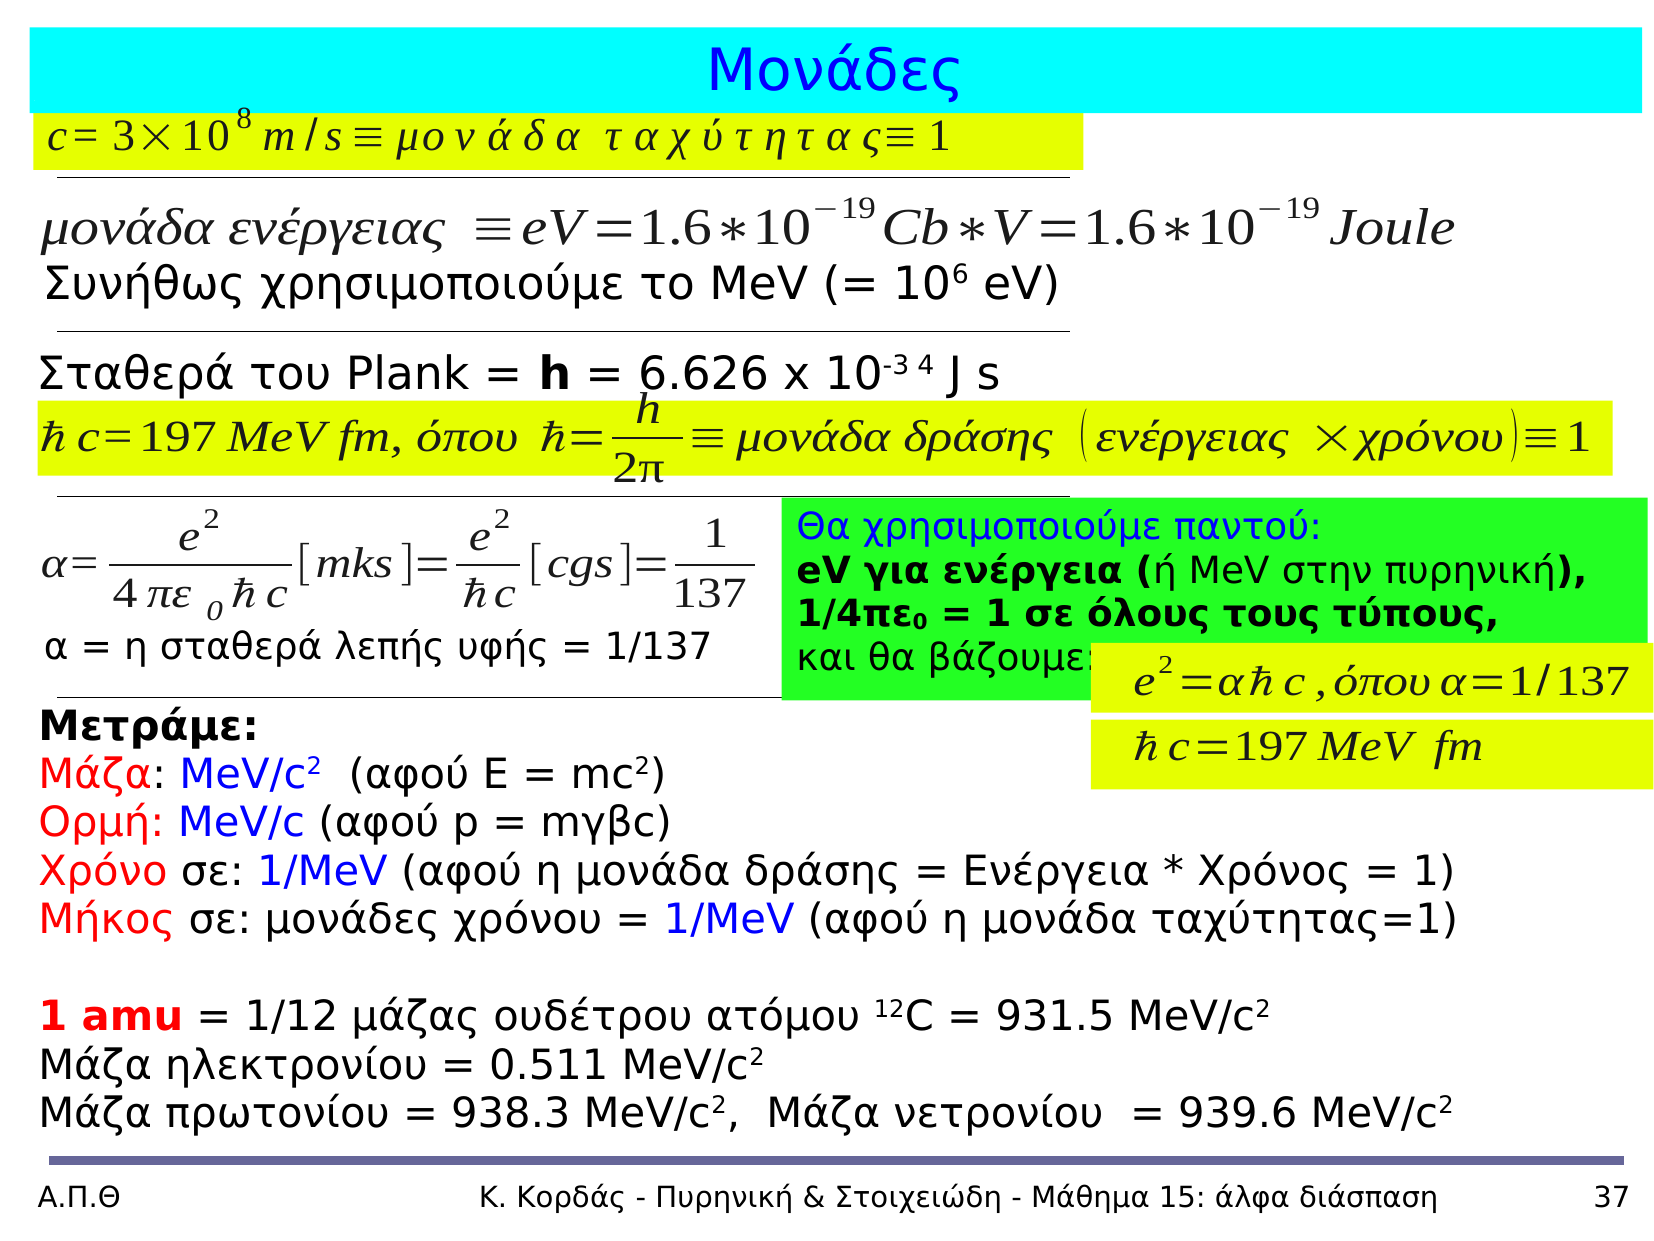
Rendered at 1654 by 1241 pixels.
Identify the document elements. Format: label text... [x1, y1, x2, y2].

text_box [1090, 642, 1654, 713]
title Μονάδες [29, 27, 1643, 114]
text_box Σταθερά του Plank = h = 6.626 x 10-3 4 J s [21, 339, 1016, 410]
chart [28, 501, 776, 629]
chart [1120, 649, 1647, 708]
text_box [1090, 719, 1654, 790]
text_box α = η σταθερά λεπής υφής = 1/137 [29, 617, 753, 677]
text_box [1609, 400, 1613, 476]
text_box Συνήθως χρησιμοποιούμε το MeV (= 106 eV) [27, 249, 1453, 319]
text_box Θα χρησιμοποιούμε παντού: eV για ενέργεια (ή MeV στην πυρηνική), 1/4πε0 = 1 σε όλους τους τύπους, και θα βάζουμε: [781, 497, 1648, 701]
text_box [983, 114, 1084, 170]
chart [1120, 720, 1502, 773]
chart [34, 100, 983, 173]
text_box Μετράμε: Μάζα: MeV/c2 (αφού Ε = mc2) Ορμή: MeV/c (αφού p = mγβc) Χρόνο σε: 1/MeV (αφού η μονάδα δράσης = Ενέργεια * Xρόνος = 1) Μήκος σε: μονάδες χρόνου = 1/MeV (αφού η μονάδα ταχύτητας=1) 1 amu = 1/12 μάζας ουδέτρου ατόμου 12C = 931.5 MeV/c2 Mάζα ηλεκτρονίου = 0.511 MeV/c2 Μάζα πρωτονίου = 938.3 MeV/c2, Μάζα νετρονίου = 939.6 MeV/c2 [23, 693, 1639, 1154]
chart [22, 189, 1480, 260]
chart [27, 381, 1609, 497]
